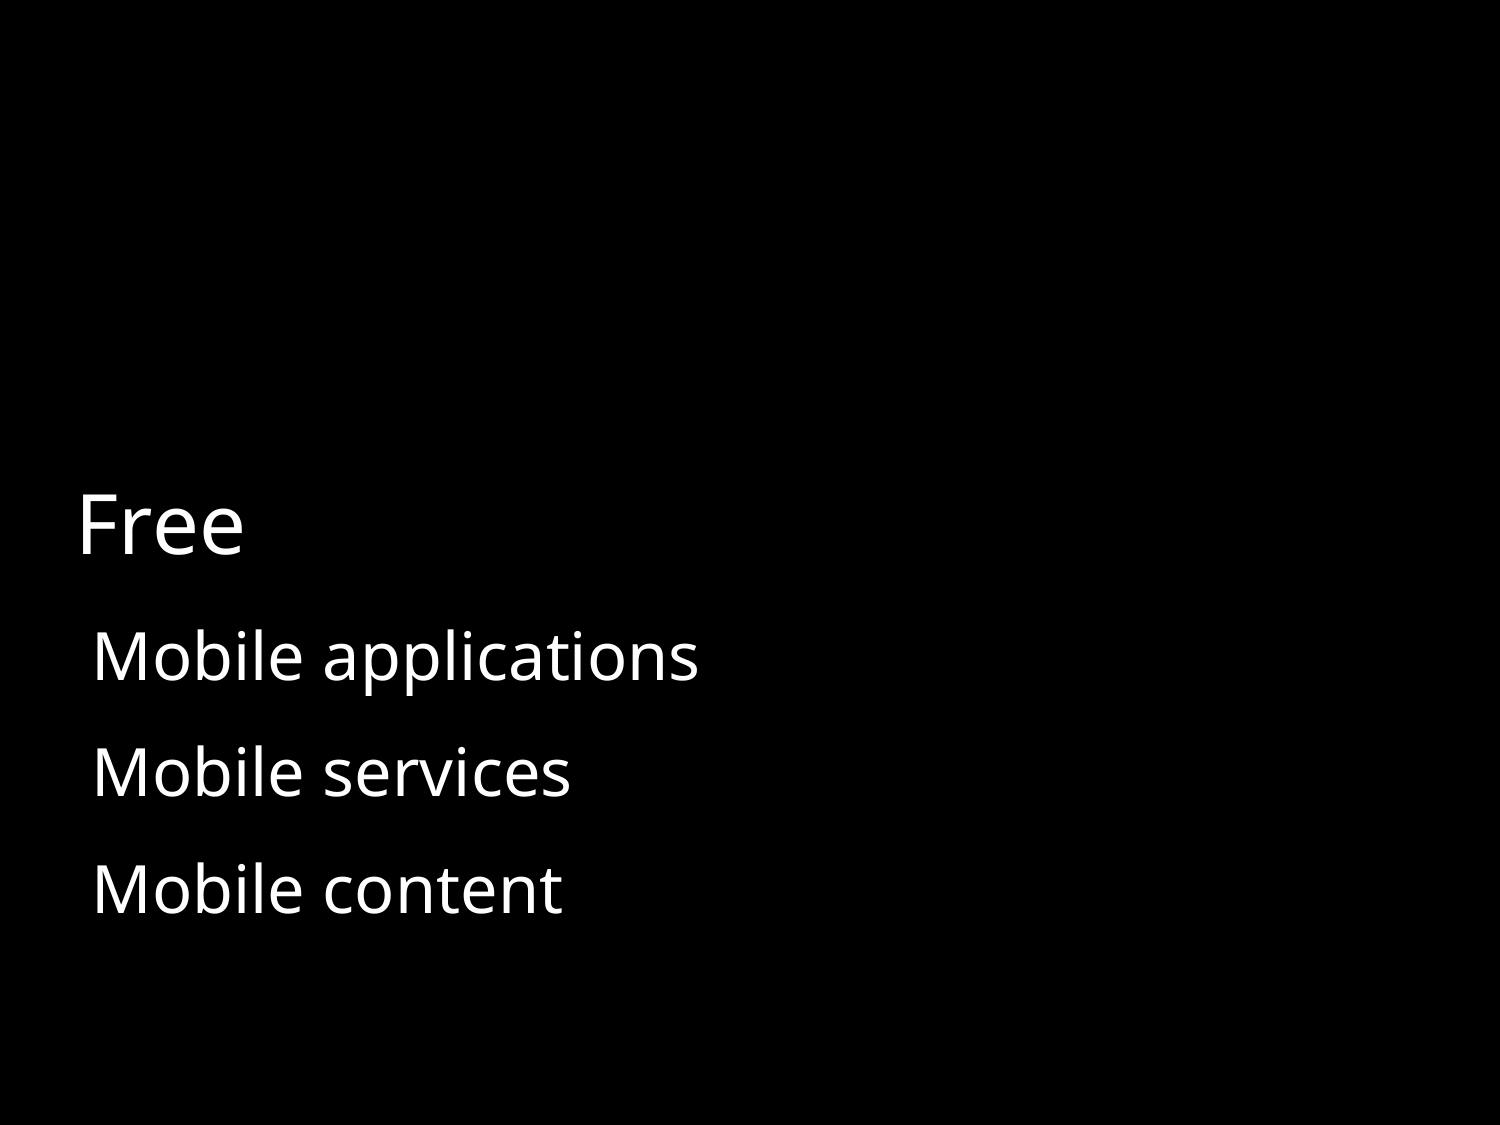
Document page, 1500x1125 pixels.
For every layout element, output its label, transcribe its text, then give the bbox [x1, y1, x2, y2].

list Mobile applications Mobile services Mobile content [75, 600, 1426, 1003]
title Free [75, 428, 1414, 600]
